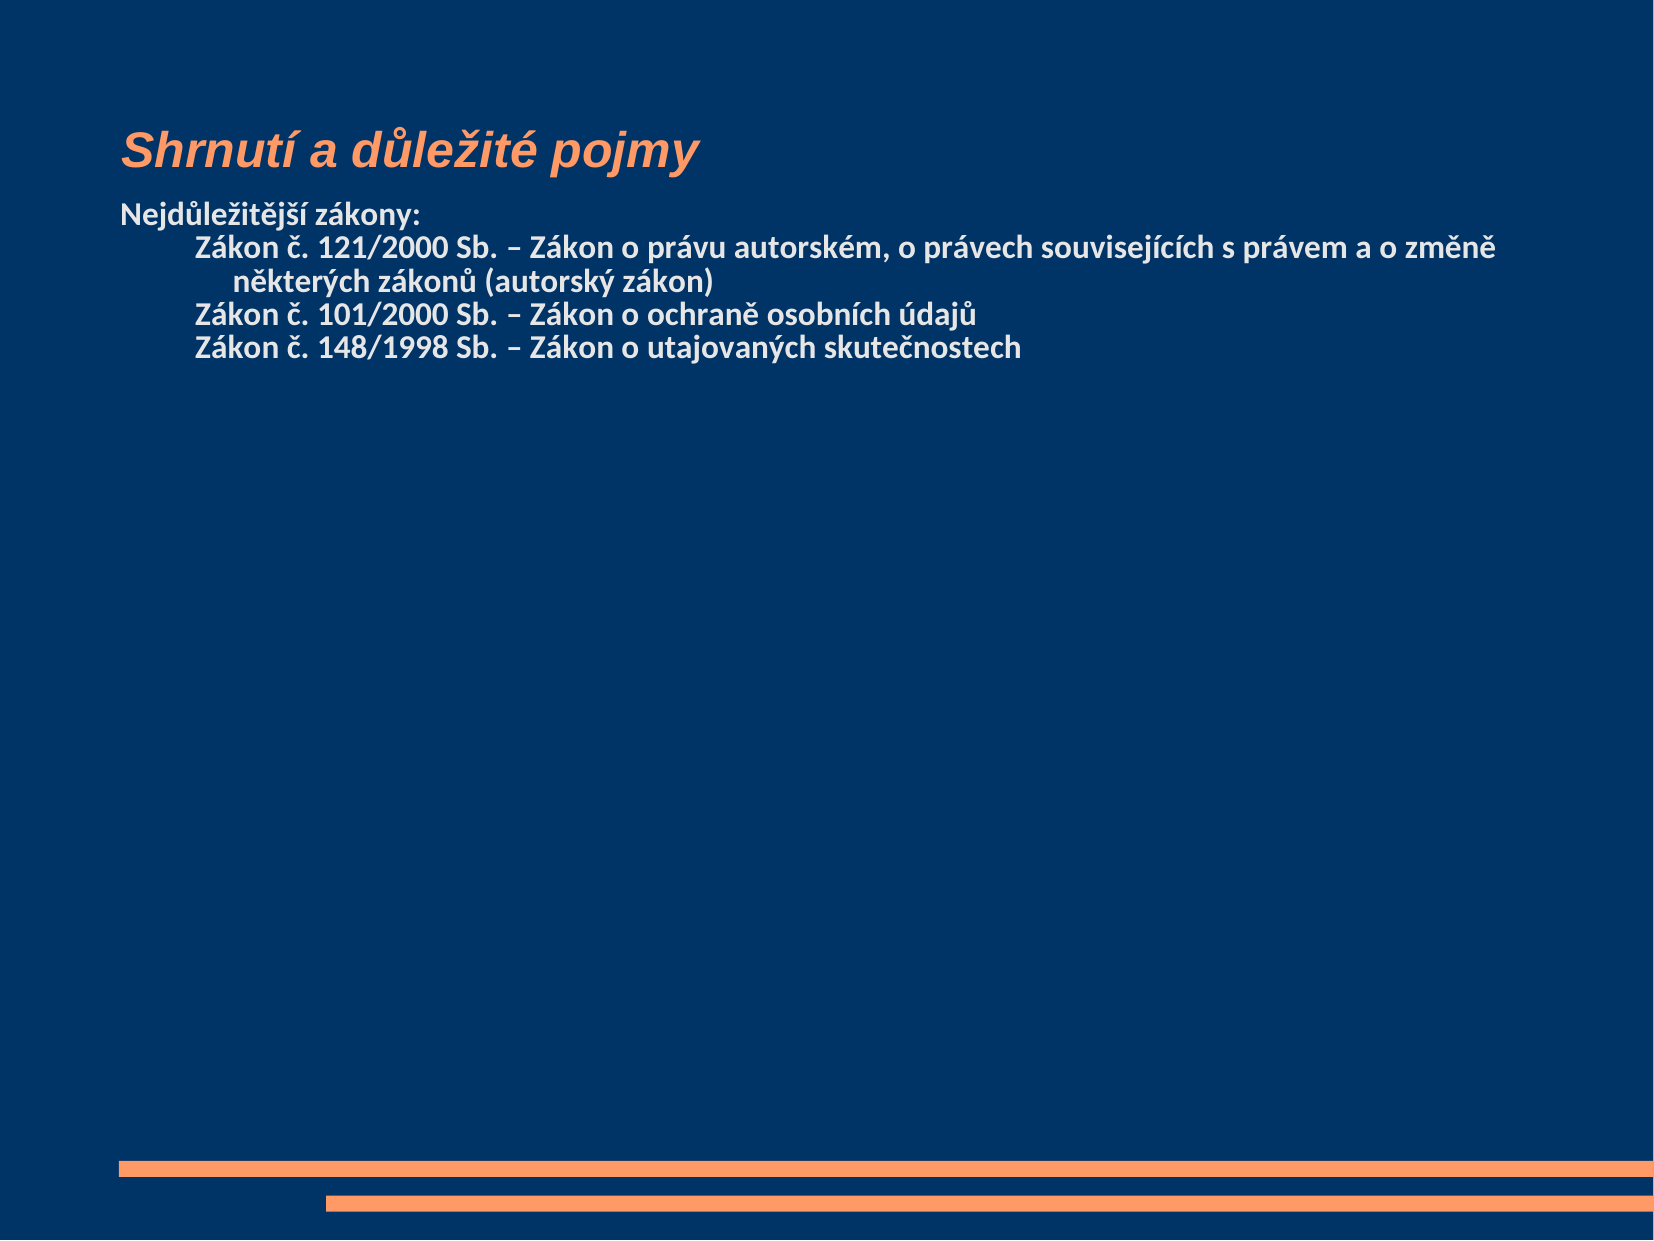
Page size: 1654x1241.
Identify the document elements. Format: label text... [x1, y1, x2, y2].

title Shrnutí a důležité pojmy [121, 46, 1534, 200]
list Nejdůležitější zákony: Zákon č. 121/2000 Sb. – Zákon o právu autorském, o právech souvisejících s právem a o změně některých zákonů (autorský zákon) Zákon č. 101/2000 Sb. – Zákon o ochraně osobních údajů Zákon č. 148/1998 Sb. – Zákon o utajovaných skutečnostech [82, 200, 1642, 1099]
